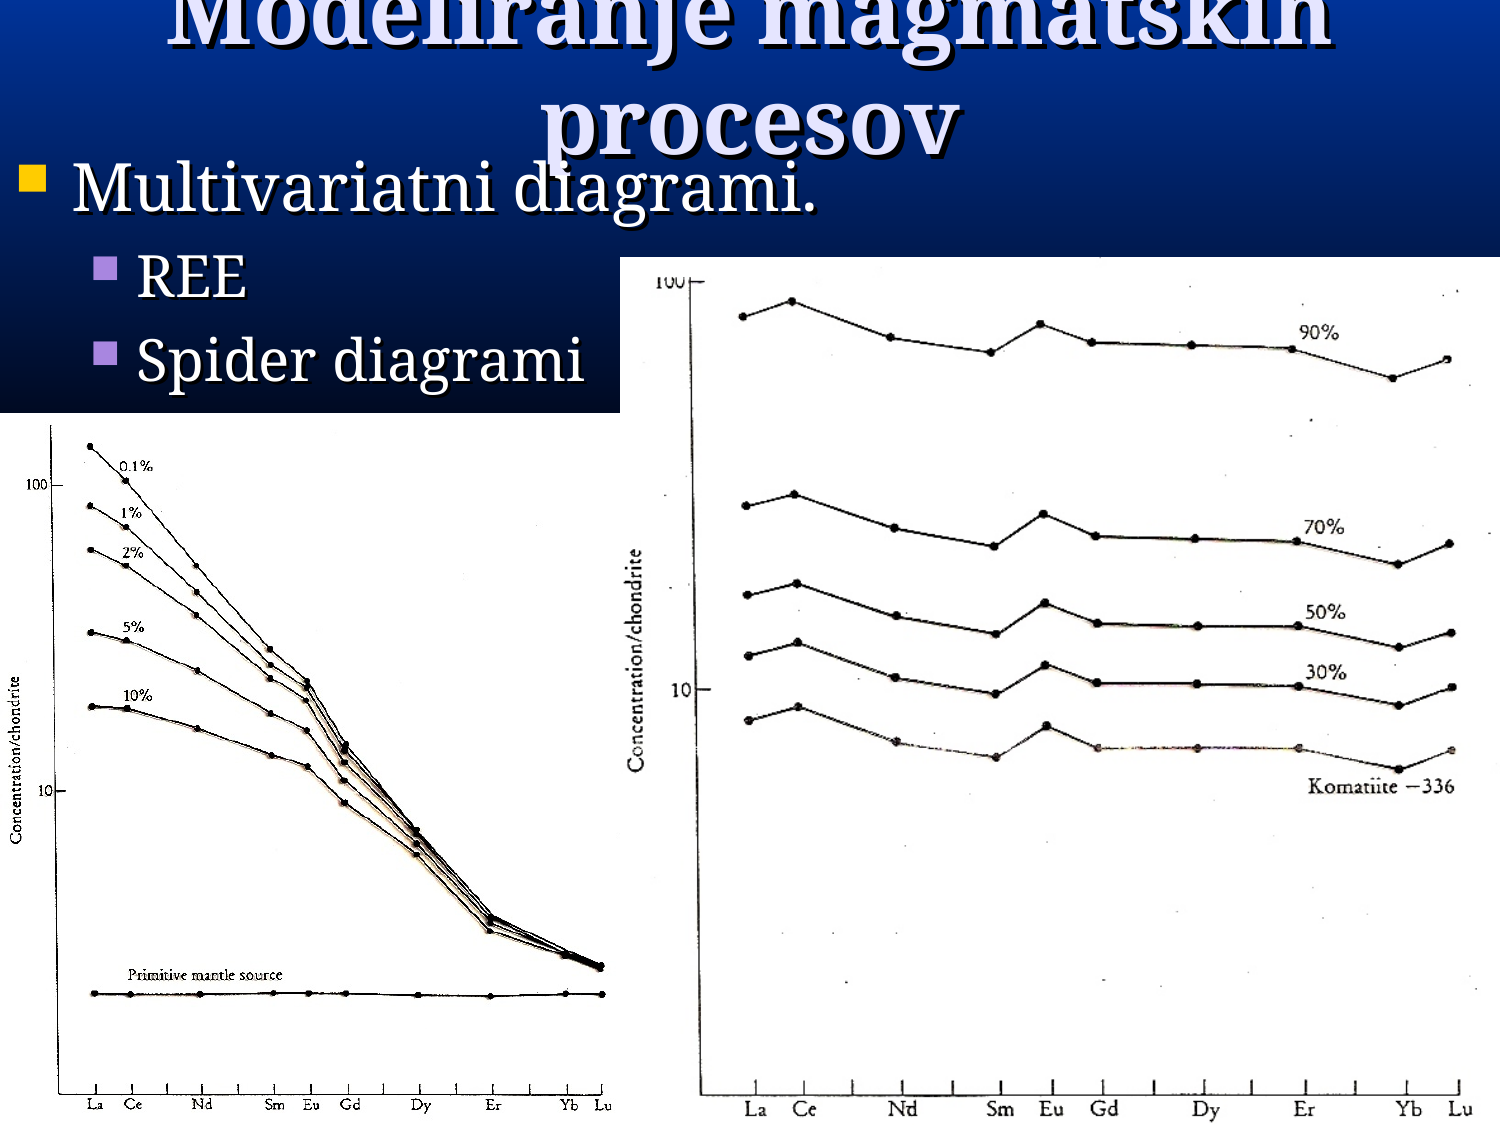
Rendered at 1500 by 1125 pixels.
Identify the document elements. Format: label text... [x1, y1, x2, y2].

picture [0, 257, 1500, 1125]
list Multivariatni diagrami. REE Spider diagrami [0, 137, 1500, 413]
title Modeliranje magmatskih procesov [0, 0, 1500, 126]
